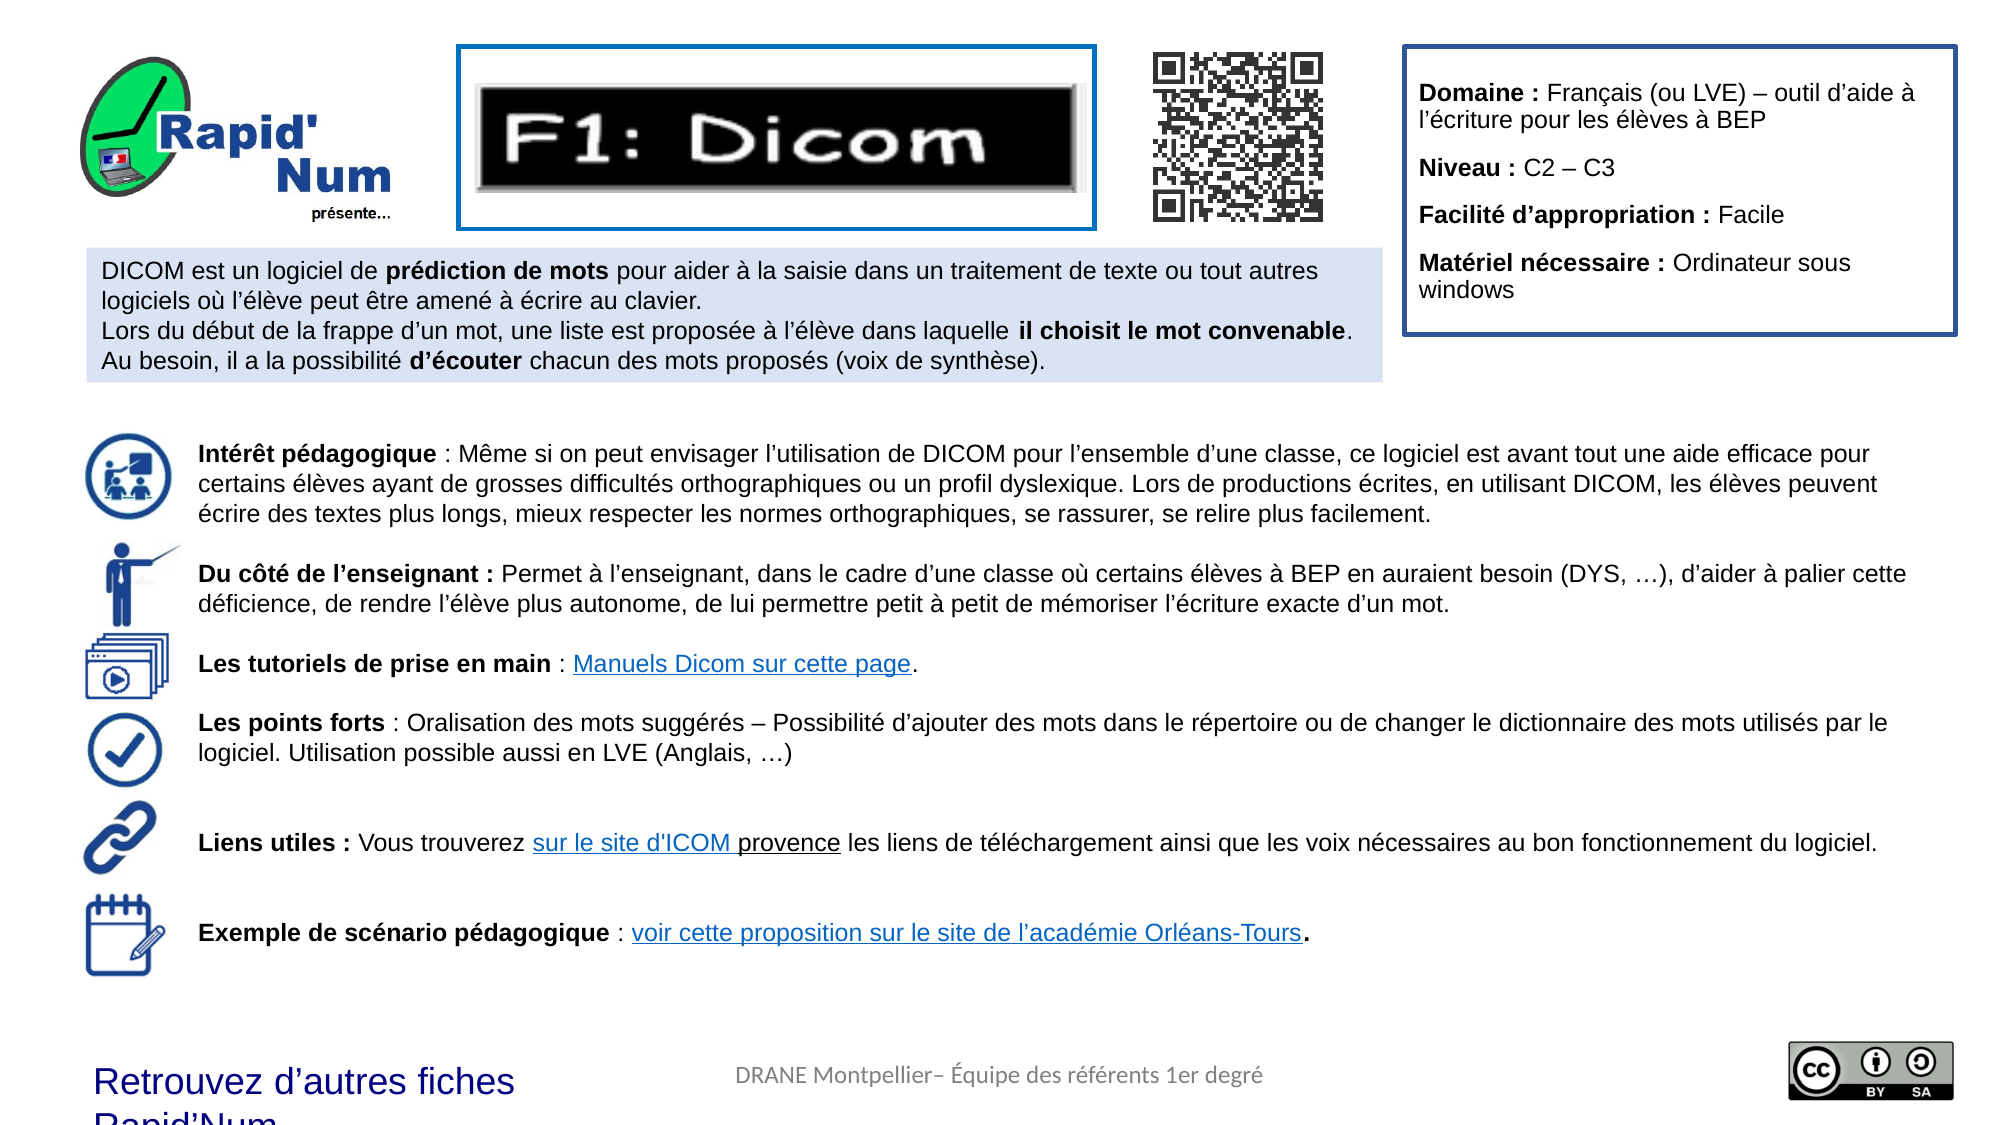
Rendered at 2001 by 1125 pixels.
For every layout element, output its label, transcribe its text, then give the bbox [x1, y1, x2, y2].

picture [64, 45, 411, 232]
text_box DICOM est un logiciel de prédiction de mots pour aider à la saisie dans un traitement de texte ou tout autres logiciels où l’élève peut être amené à écrire au clavier. Lors du début de la frappe d’un mot, une liste est proposée à l’élève dans laquelle il choisit le mot convenable. Au besoin, il a la possibilité d’écouter chacun des mots proposés (voix de synthèse). [86, 247, 1383, 383]
text_box Domaine : Français (ou LVE) – outil d’aide à l’écriture pour les élèves à BEP Niveau : C2 – C3 Facilité d’appropriation : Facile Matériel nécessaire : Ordinateur sous windows [1404, 46, 1956, 335]
picture [78, 890, 170, 981]
picture [83, 431, 174, 522]
picture [78, 795, 162, 880]
picture [78, 539, 182, 792]
text_box DRANE Montpellier– Équipe des référents 1er degré [435, 1051, 1564, 1112]
picture [1142, 41, 1333, 232]
picture [474, 83, 1087, 193]
text_box Retrouvez d’autres fiches Rapid’Num [78, 1049, 620, 1125]
picture [1781, 1037, 1956, 1105]
text_box Intérêt pédagogique : Même si on peut envisager l’utilisation de DICOM pour l’ensemble d’une classe, ce logiciel est avant tout une aide efficace pour certains élèves ayant de grosses difficultés orthographiques ou un profil dyslexique. Lors de productions écrites, en utilisant DICOM, les élèves peuvent écrire des textes plus longs, mieux respecter les normes orthographiques, se rassurer, se relire plus facilement. Du côté de l’enseignant : Permet à l’enseignant, dans le cadre d’une classe où certains élèves à BEP en auraient besoin (DYS, …), d’aider à palier cette déficience, de rendre l’élève plus autonome, de lui permettre petit à petit de mémoriser l’écriture exacte d’un mot. Les tutoriels de prise en main : Manuels Dicom sur cette page. Les points forts : Oralisation des mots suggérés – Possibilité d’ajouter des mots dans le répertoire ou de changer le dictionnaire des mots utilisés par le logiciel. Utilisation possible aussi en LVE (Anglais, …) Liens utiles : Vous trouverez sur le site d'ICOM provence les liens de téléchargement ainsi que les voix nécessaires au bon fonctionnement du logiciel. Exemple de scénario pédagogique : voir cette proposition sur le site de l’académie Orléans-Tours. [183, 430, 1932, 954]
